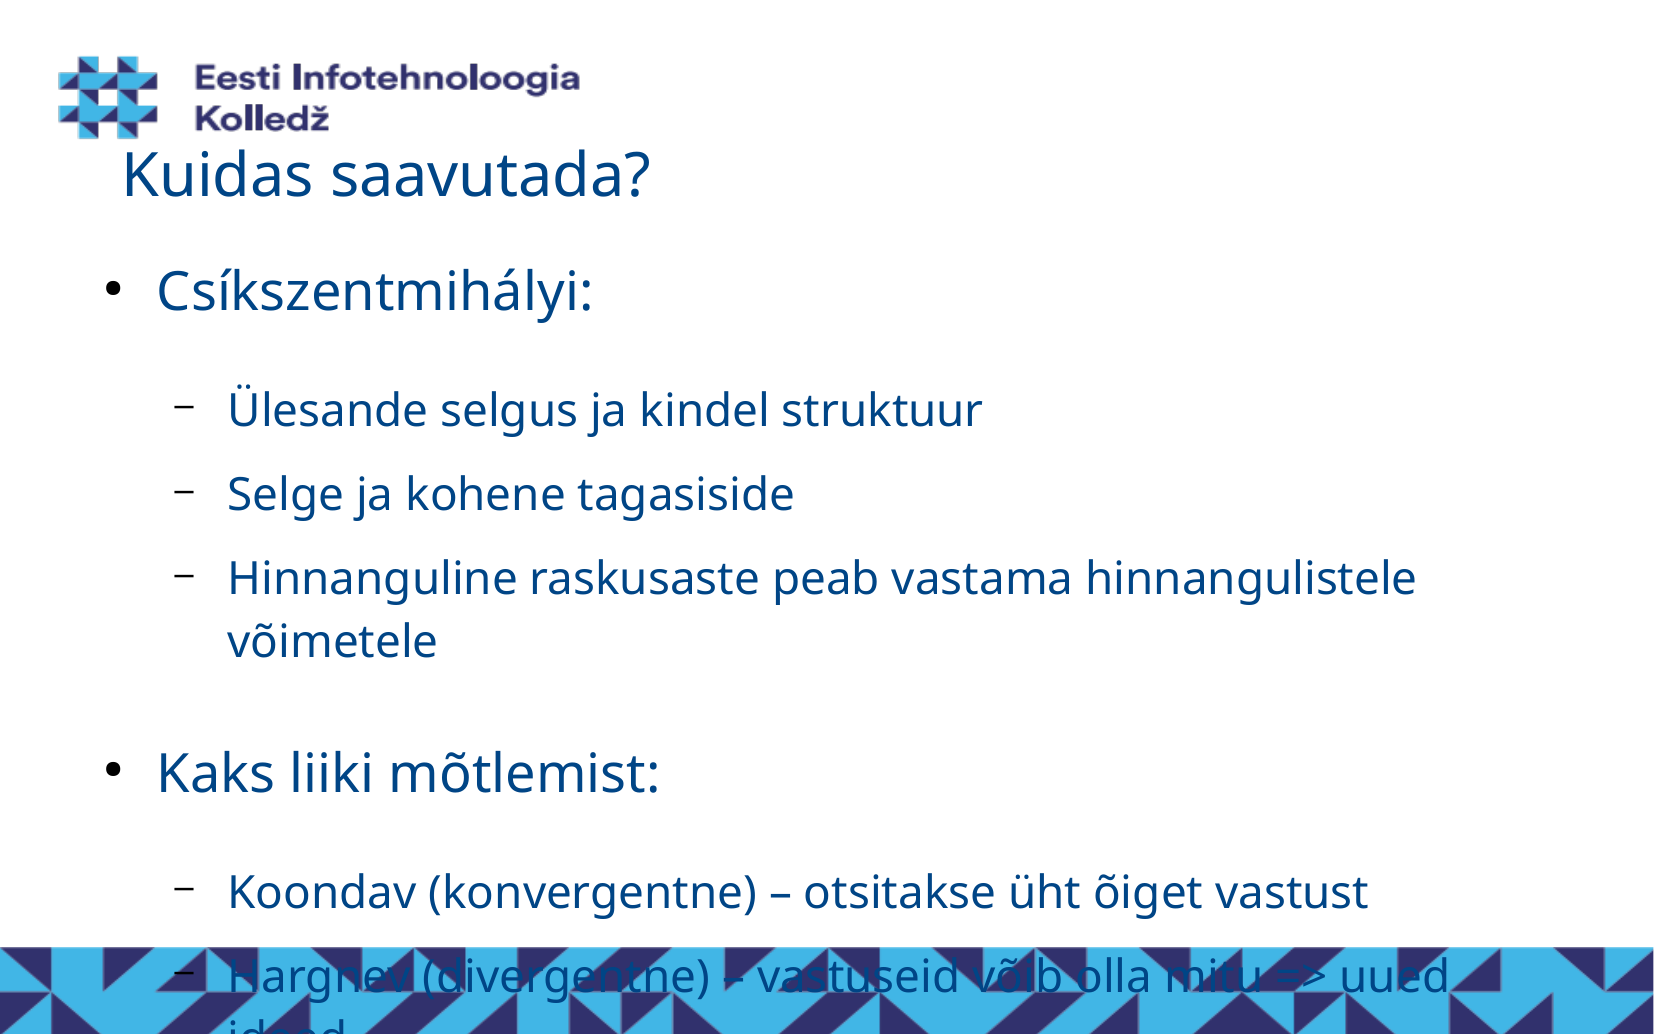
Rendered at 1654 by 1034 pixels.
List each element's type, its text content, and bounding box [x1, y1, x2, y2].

title Kuidas saavutada? [121, 85, 1534, 251]
list Csíkszentmihályi: Ülesande selgus ja kindel struktuur Selge ja kohene tagasiside Hinnanguline raskusaste peab vastama hinnangulistele võimetele Kaks liiki mõtlemist: Koondav (konvergentne) – otsitakse üht õiget vastust Hargnev (divergentne) – vastuseid võib olla mitu => uued ideed [85, 251, 1581, 989]
